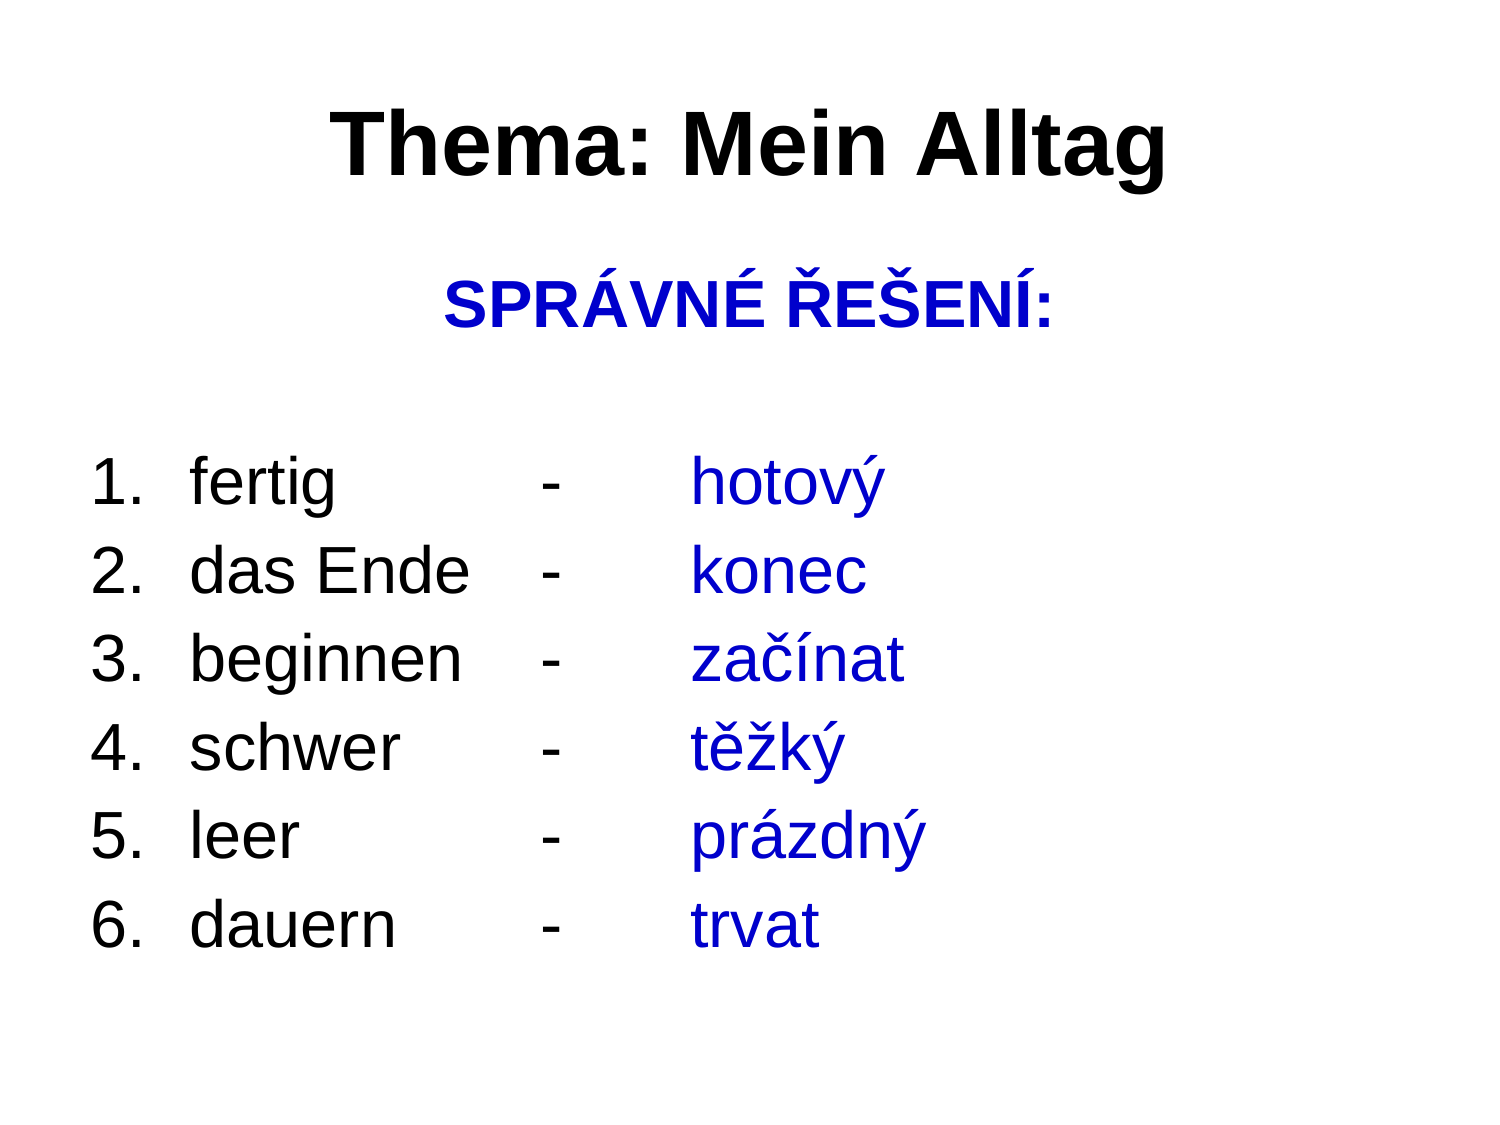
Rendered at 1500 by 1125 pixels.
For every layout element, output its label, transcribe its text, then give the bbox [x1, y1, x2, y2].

title Thema: Mein Alltag [75, 45, 1426, 233]
list SPRÁVNÉ ŘEŠENÍ: fertig - hotový das Ende - konec beginnen - začínat schwer - těžký leer - prázdný dauern - trvat [75, 262, 1426, 1059]
